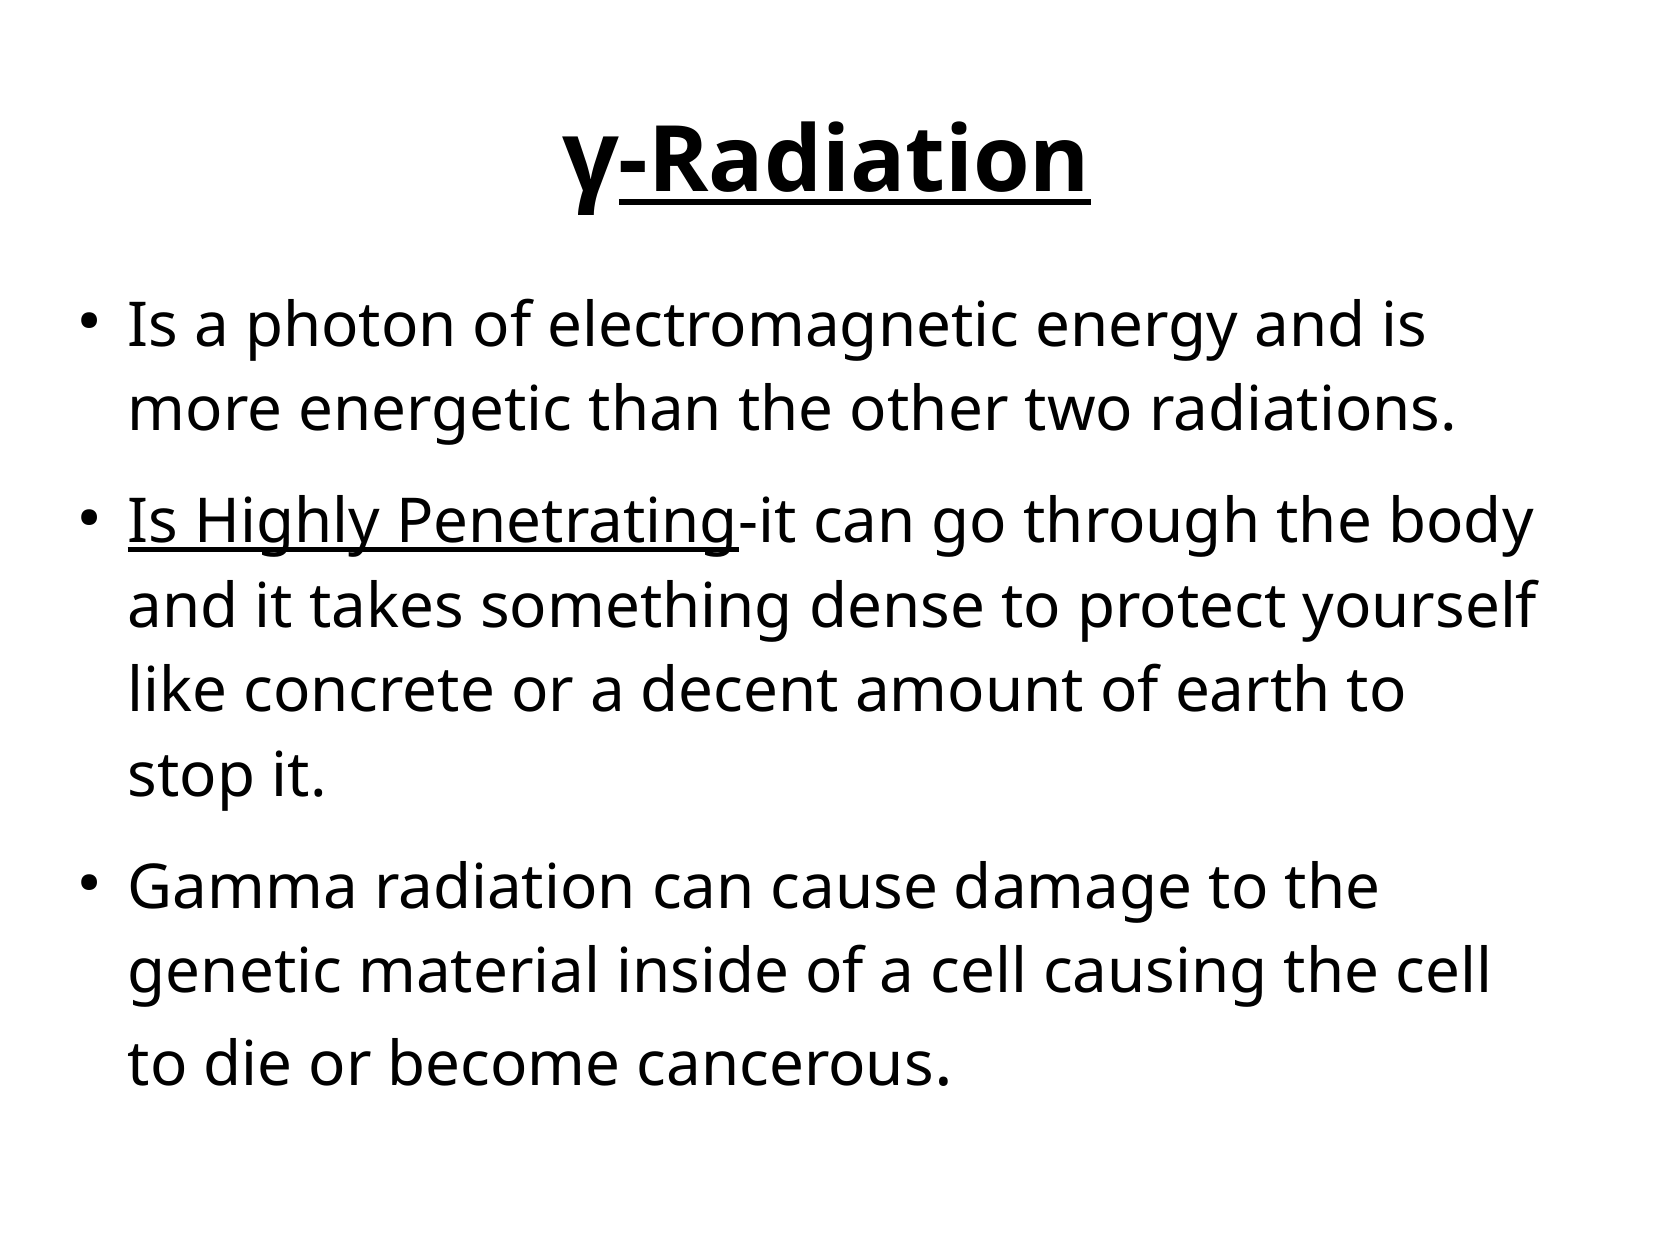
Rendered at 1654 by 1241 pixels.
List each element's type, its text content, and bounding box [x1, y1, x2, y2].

list Is a photon of electromagnetic energy and is more energetic than the other two radiations. Is Highly Penetrating-it can go through the body and it takes something dense to protect yourself like concrete or a decent amount of earth to stop it. Gamma radiation can cause damage to the genetic material inside of a cell causing the cell to die or become cancerous. [61, 279, 1550, 1124]
title γ-Radiation [82, 49, 1571, 257]
